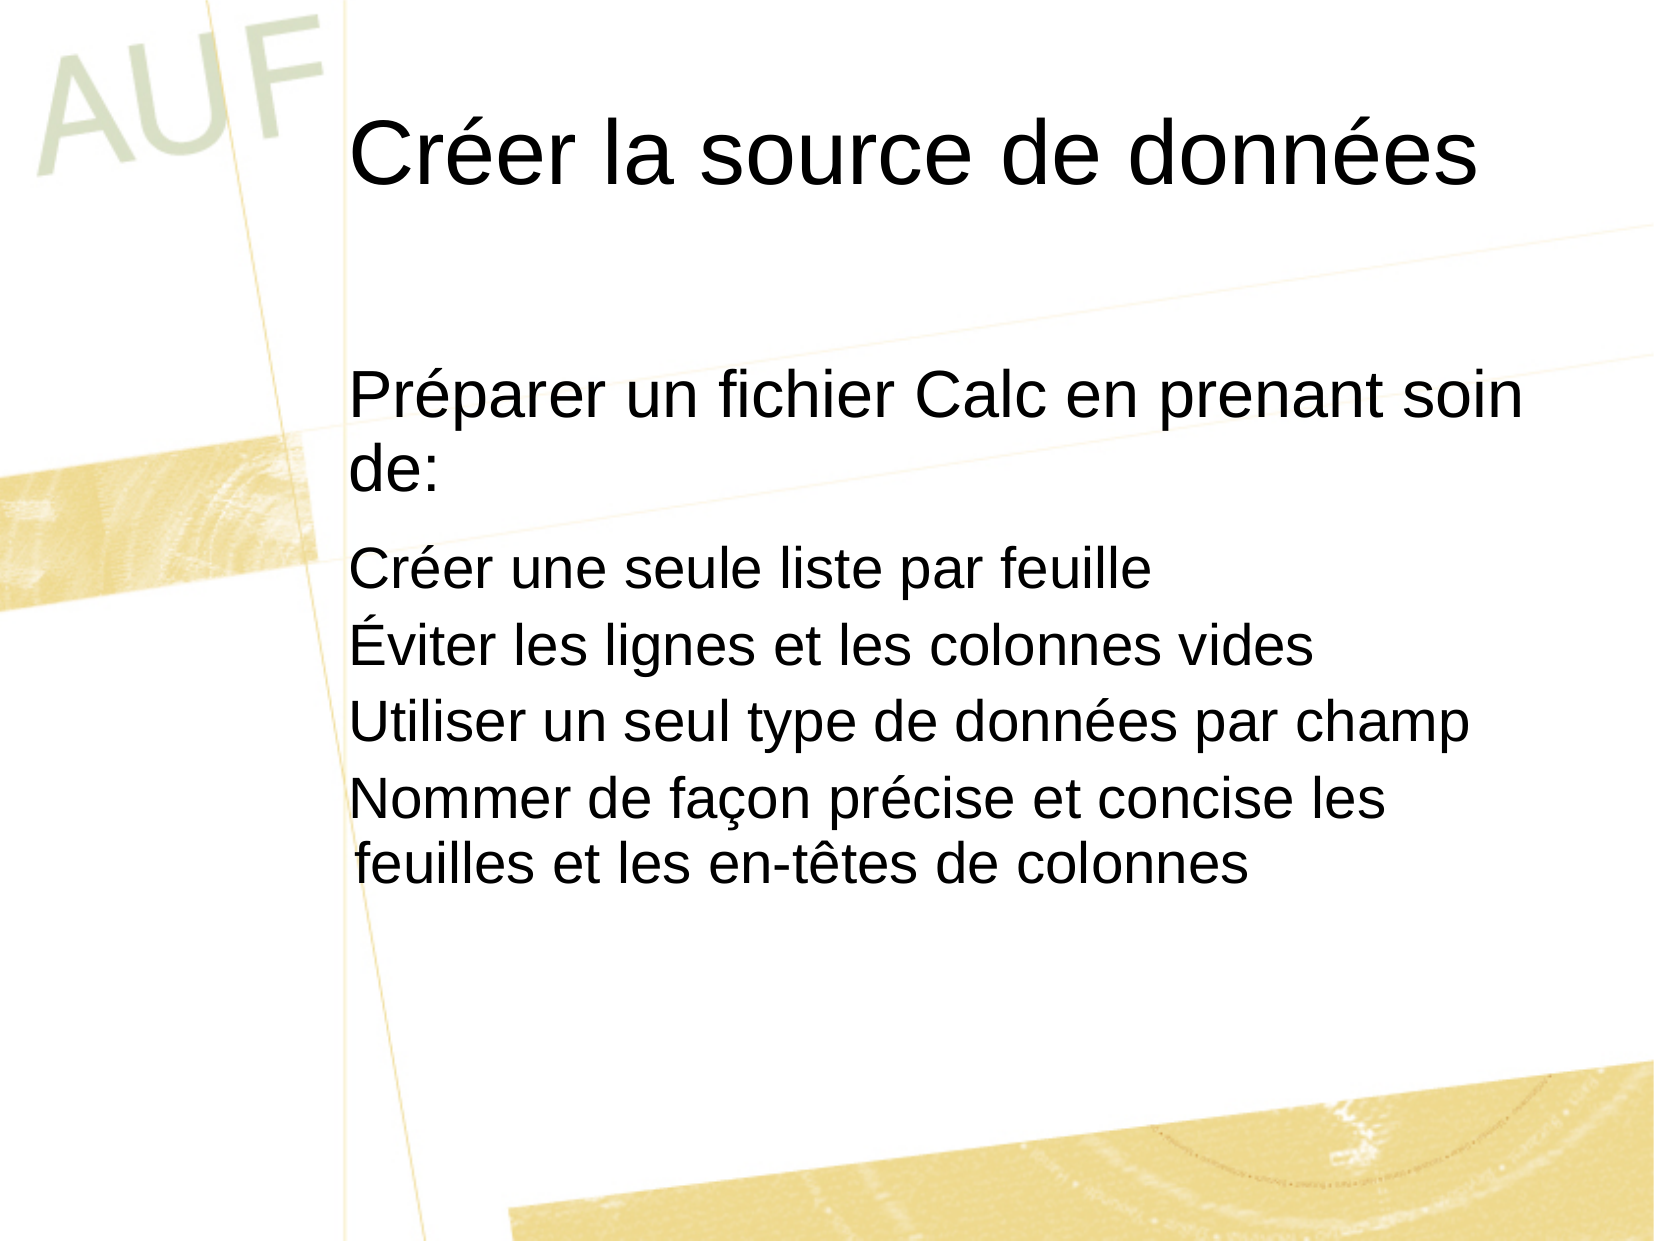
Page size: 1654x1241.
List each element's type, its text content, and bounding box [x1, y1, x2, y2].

picture [0, 0, 1654, 1241]
title Créer la source de données [82, 49, 1571, 257]
subtitle Préparer un fichier Calc en prenant soin de: Créer une seule liste par feuille Éviter les lignes et les colonnes vides Utiliser un seul type de données par champ Nommer de façon précise et concise les feuilles et les en-têtes de colonnes [82, 278, 1571, 975]
